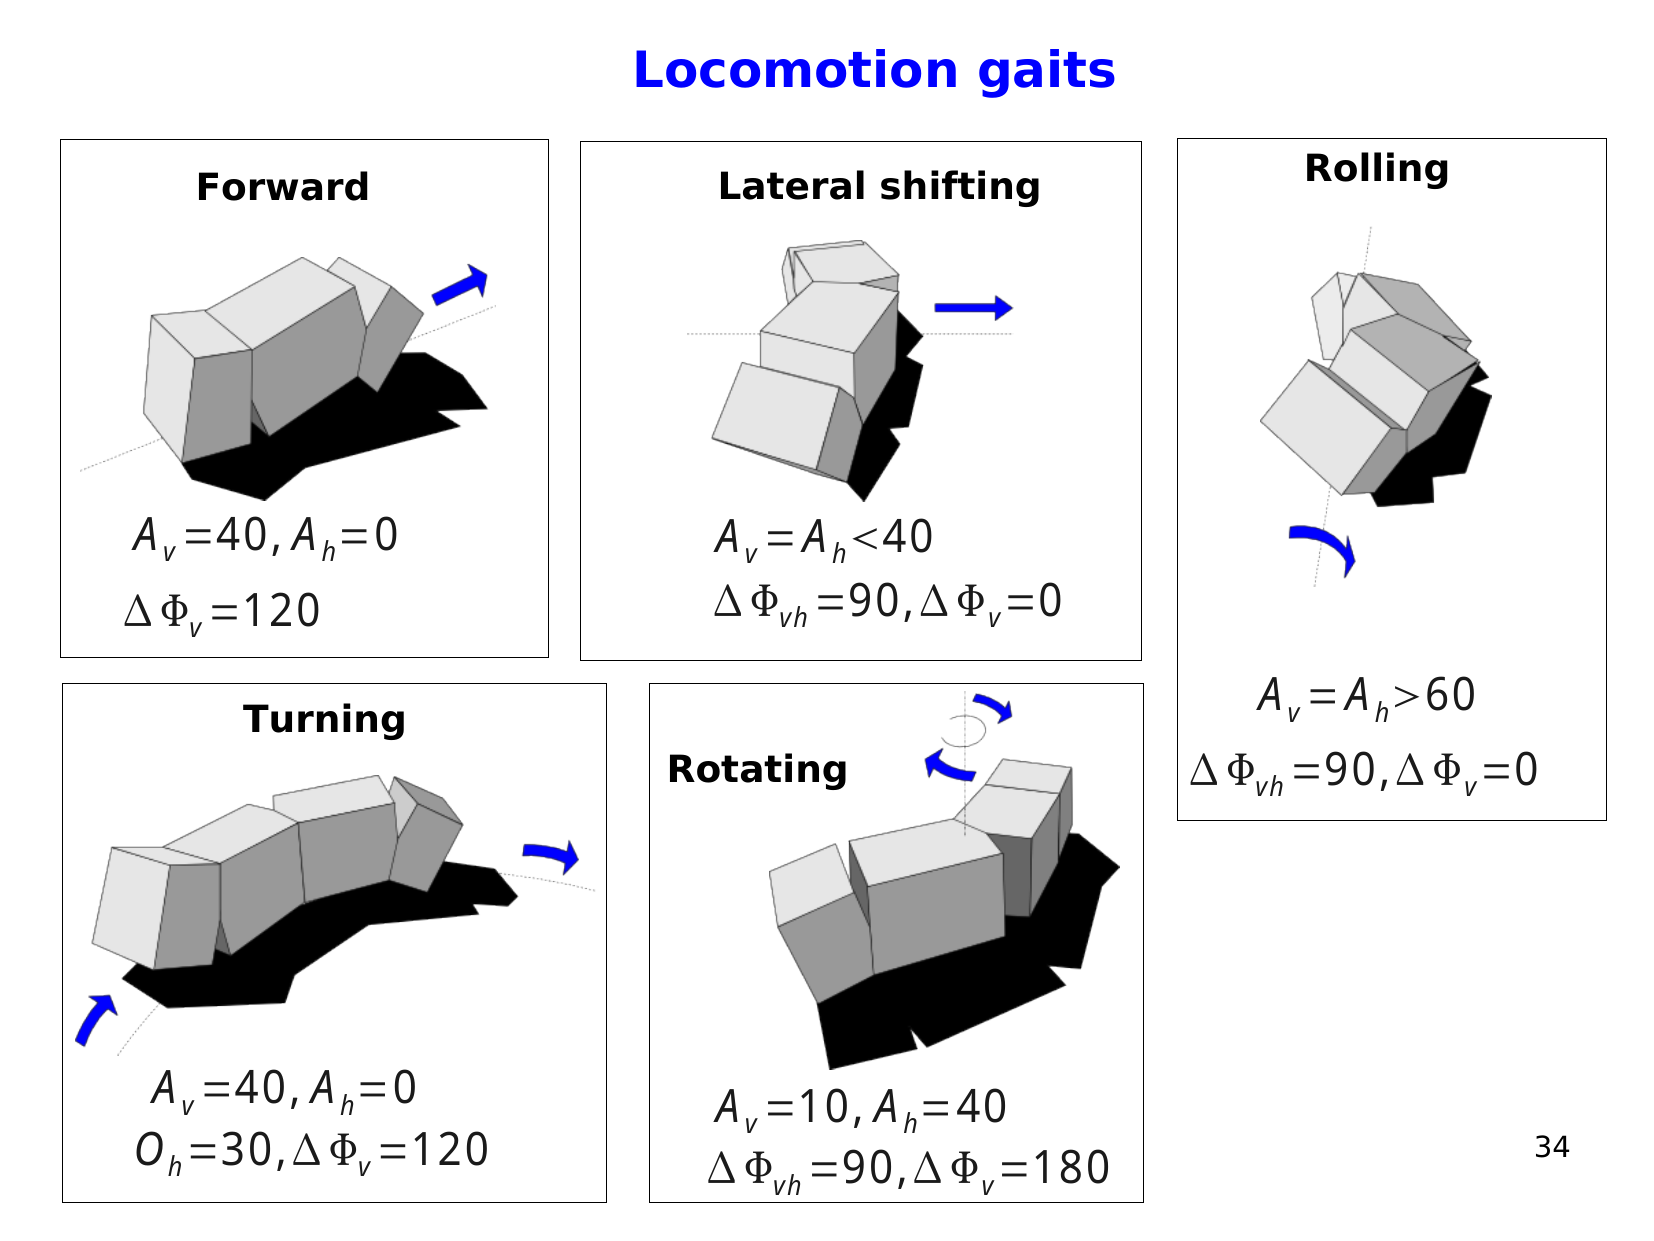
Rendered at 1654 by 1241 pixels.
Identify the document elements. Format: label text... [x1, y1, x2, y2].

picture [80, 257, 496, 501]
picture [769, 691, 1120, 1070]
chart [702, 573, 1077, 635]
text_box Lateral shifting [702, 157, 1057, 216]
picture [75, 775, 597, 1056]
text_box Locomotion gaits [617, 33, 1133, 107]
chart [112, 583, 334, 645]
picture [687, 240, 1014, 503]
text_box Rotating [651, 740, 864, 799]
text_box Turning [228, 690, 422, 750]
chart [702, 509, 948, 571]
chart [696, 1078, 1125, 1202]
chart [1245, 667, 1491, 729]
text_box Forward [180, 158, 386, 217]
text_box Rolling [1289, 139, 1466, 199]
chart [123, 1060, 503, 1184]
picture [1260, 226, 1492, 587]
chart [120, 507, 411, 569]
chart [1178, 741, 1553, 804]
